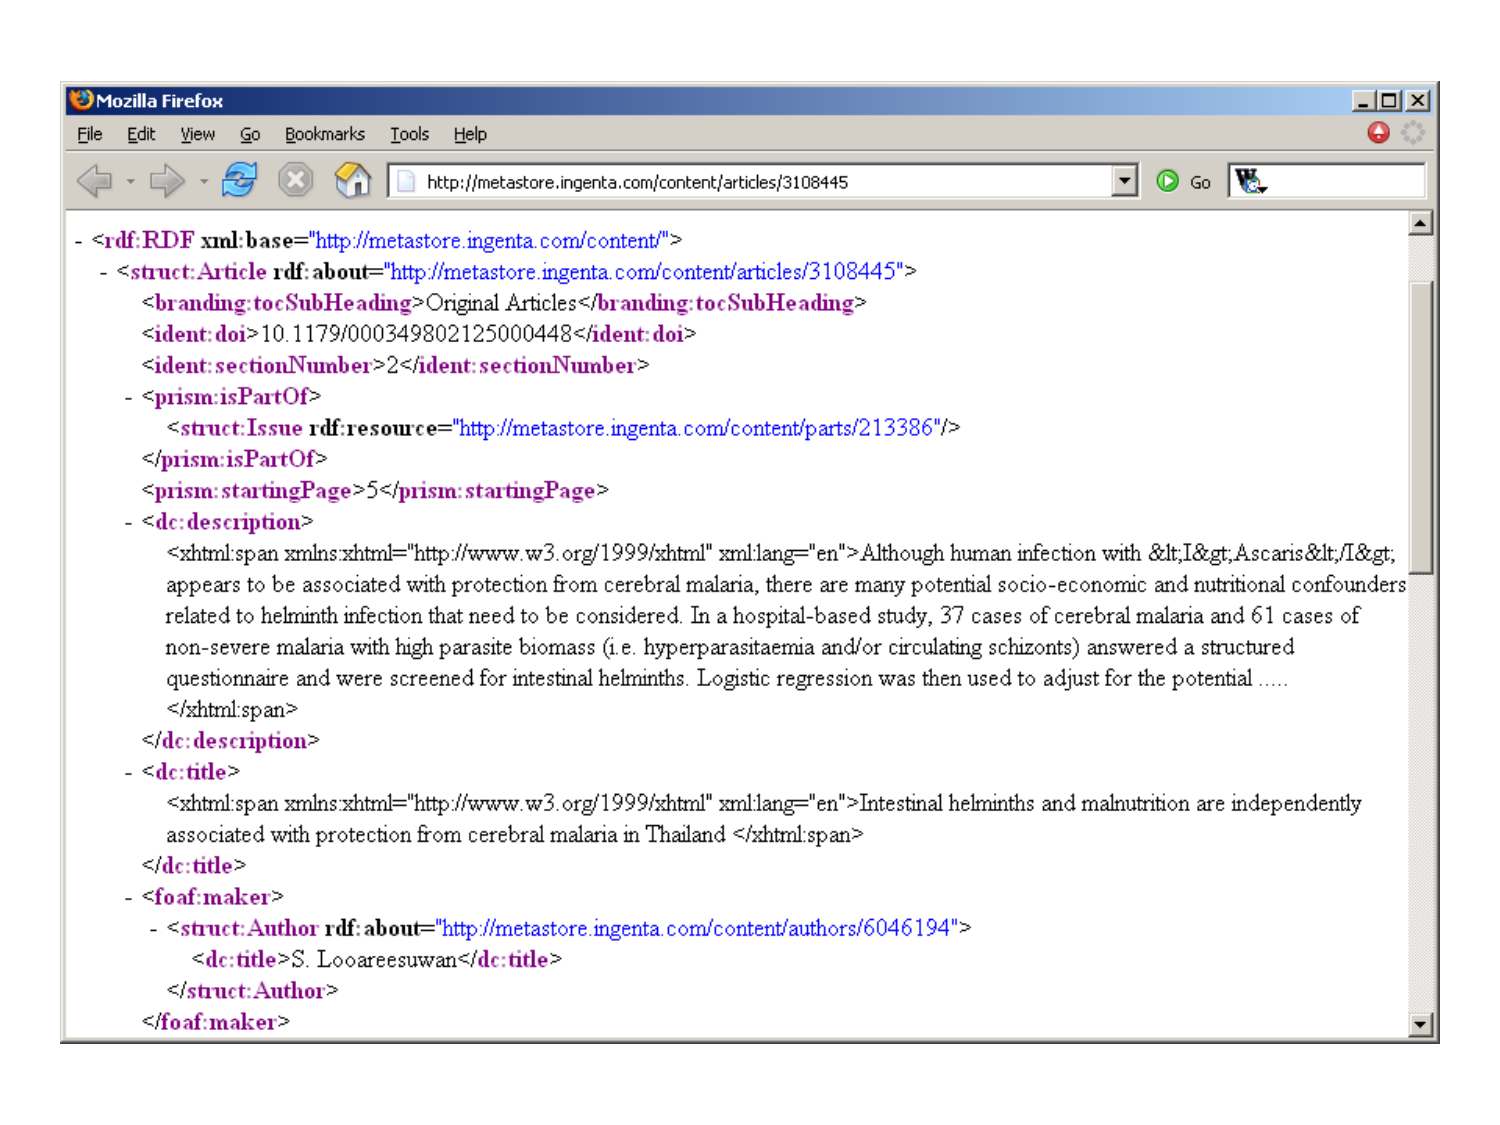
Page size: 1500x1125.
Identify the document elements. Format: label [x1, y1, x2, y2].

picture [60, 81, 1440, 1044]
